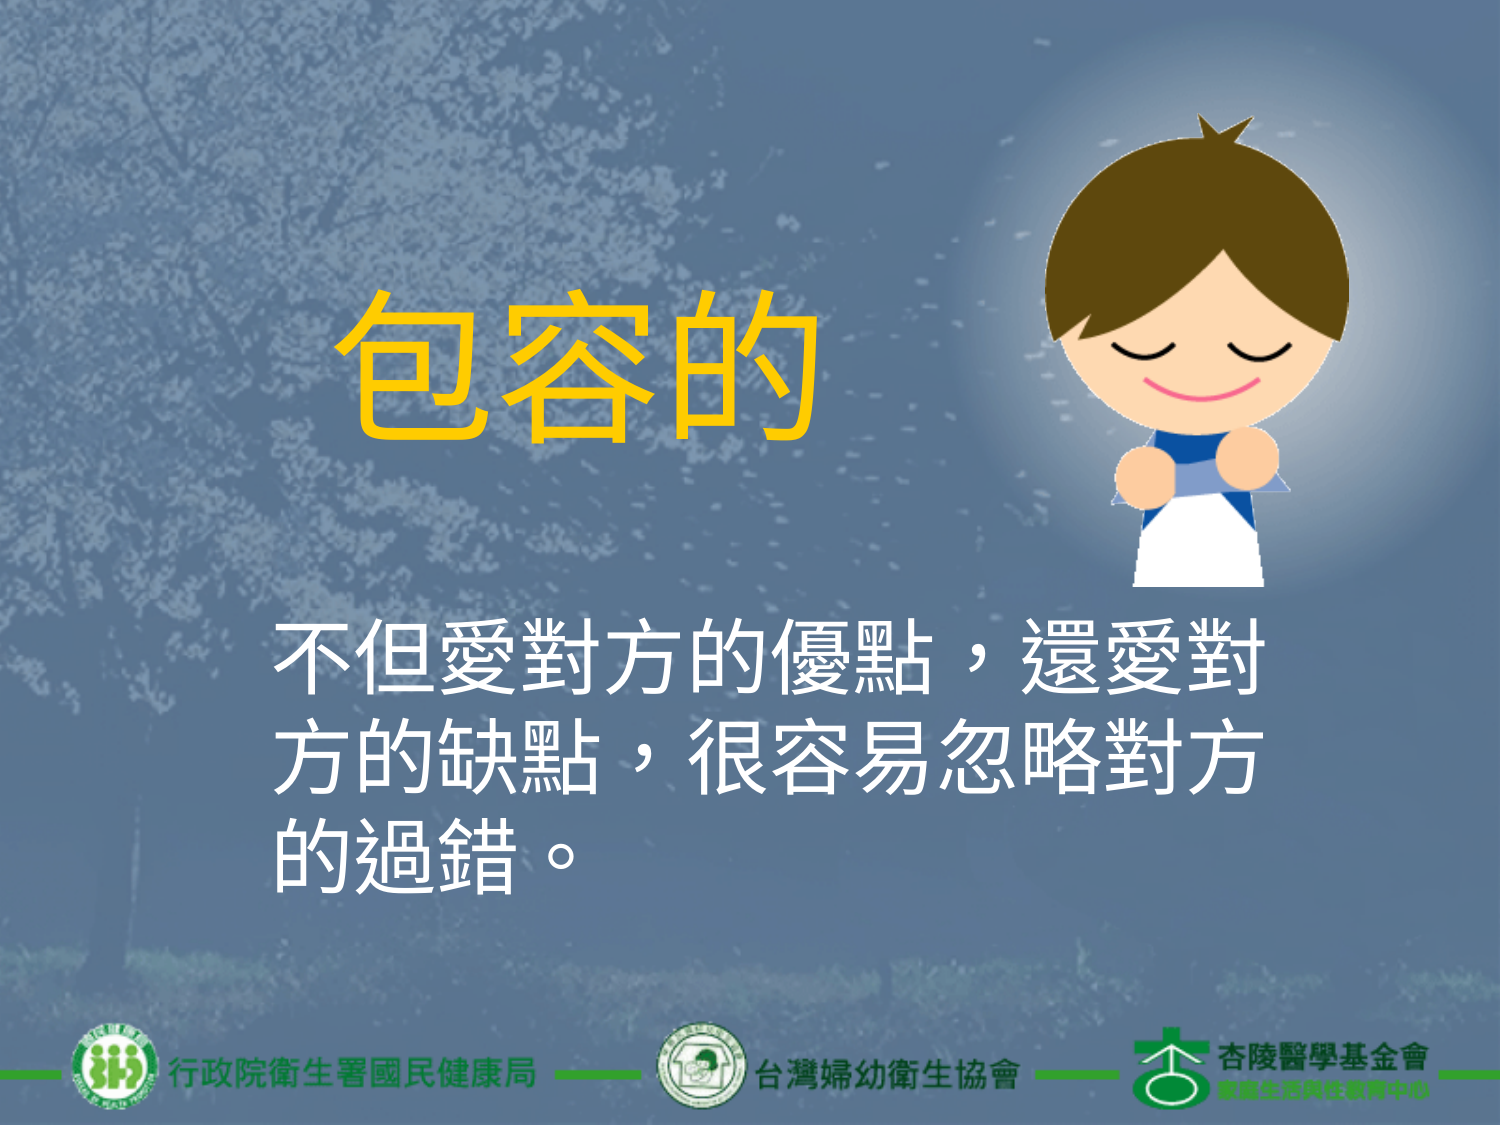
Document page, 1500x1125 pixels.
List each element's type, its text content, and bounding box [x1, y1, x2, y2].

title 包容的 [112, 243, 1045, 485]
subtitle 不但愛對方的優點，還愛對方的缺點，很容易忽略對方的過錯。 [255, 597, 1306, 929]
picture [0, 0, 1500, 1125]
